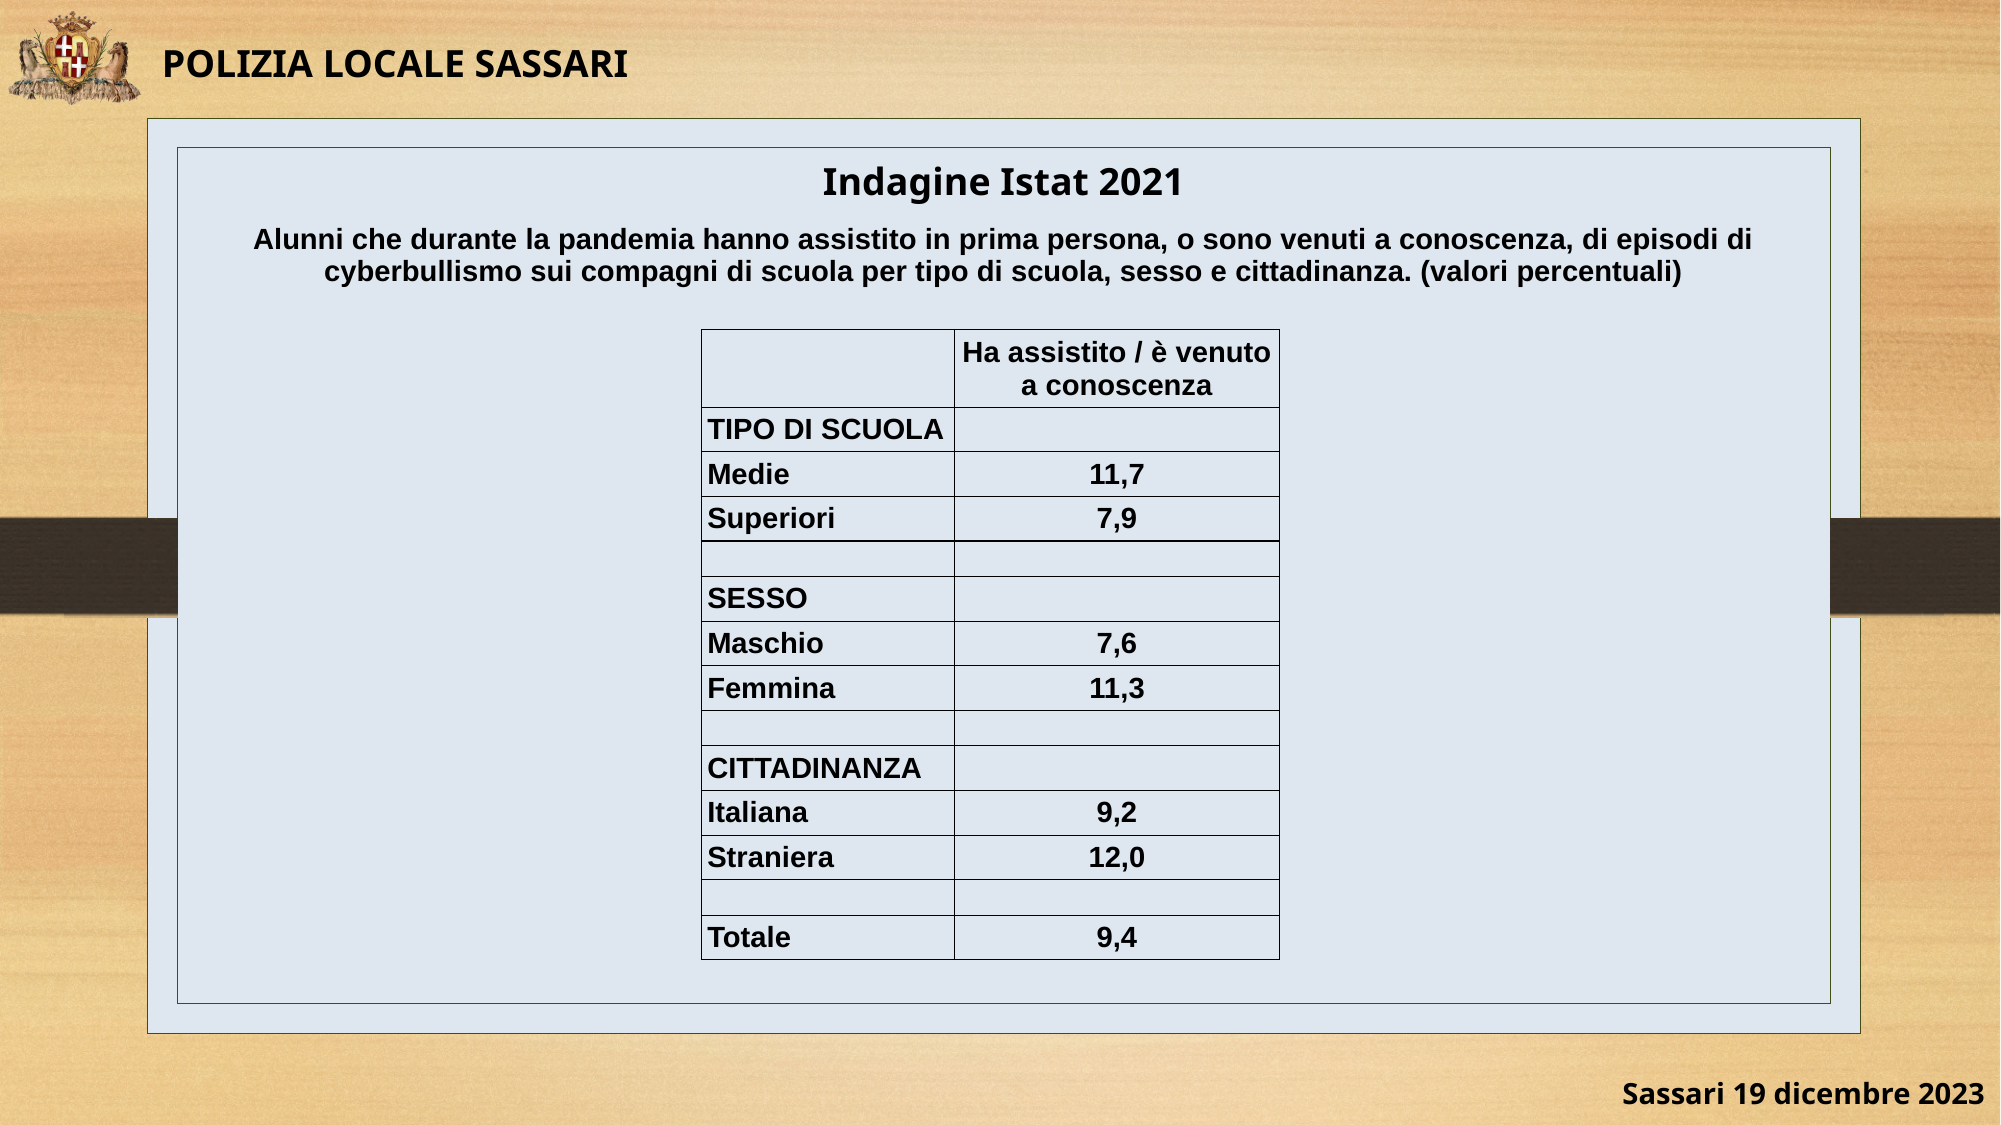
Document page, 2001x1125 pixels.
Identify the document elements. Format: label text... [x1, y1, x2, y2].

table_cell 11,3 [955, 666, 1279, 710]
table_cell TIPO DI SCUOLA [702, 408, 954, 451]
text_box [178, 298, 1830, 1003]
table_cell SESSO [702, 577, 954, 621]
table_cell [955, 880, 1279, 915]
text_box Indagine Istat 2021 [177, 147, 1831, 215]
table_cell [955, 577, 1279, 621]
table_cell [702, 542, 954, 576]
table_cell [955, 746, 1279, 790]
table_cell 7,9 [955, 497, 1279, 540]
table_cell [955, 542, 1279, 576]
table_cell CITTADINANZA [702, 746, 954, 790]
table_cell Straniera [702, 836, 954, 879]
table_cell Medie [702, 452, 954, 496]
table_cell 11,7 [955, 452, 1279, 496]
table_cell Totale [702, 916, 954, 959]
table_cell Superiori [702, 497, 954, 540]
text_box Alunni che durante la pandemia hanno assistito in prima persona, o sono venuti a conoscenza, di episodi di cyberbullismo sui compagni di scuola per tipo di scuola, sesso e cittadinanza. (valori percentuali) [177, 215, 1831, 298]
picture [0, 0, 2001, 1125]
text_box [147, 618, 1861, 1034]
table_cell [702, 880, 954, 915]
text_box Sassari 19 dicembre 2023 [1350, 1065, 2000, 1125]
text_box [147, 118, 1861, 518]
table_cell Femmina [702, 666, 954, 710]
table_cell Maschio [702, 622, 954, 665]
table_cell [955, 408, 1279, 451]
table_cell 9,2 [955, 791, 1279, 835]
table_cell 9,4 [955, 916, 1279, 959]
table_header [702, 330, 954, 407]
table_cell Italiana [702, 791, 954, 835]
table_cell 12,0 [955, 836, 1279, 879]
table_cell [702, 711, 954, 745]
table_cell 7,6 [955, 622, 1279, 665]
table_header Ha assistito / è venuto a conoscenza [955, 330, 1279, 407]
table_cell [955, 711, 1279, 745]
text_box POLIZIA LOCALE SASSARI [147, 30, 797, 98]
